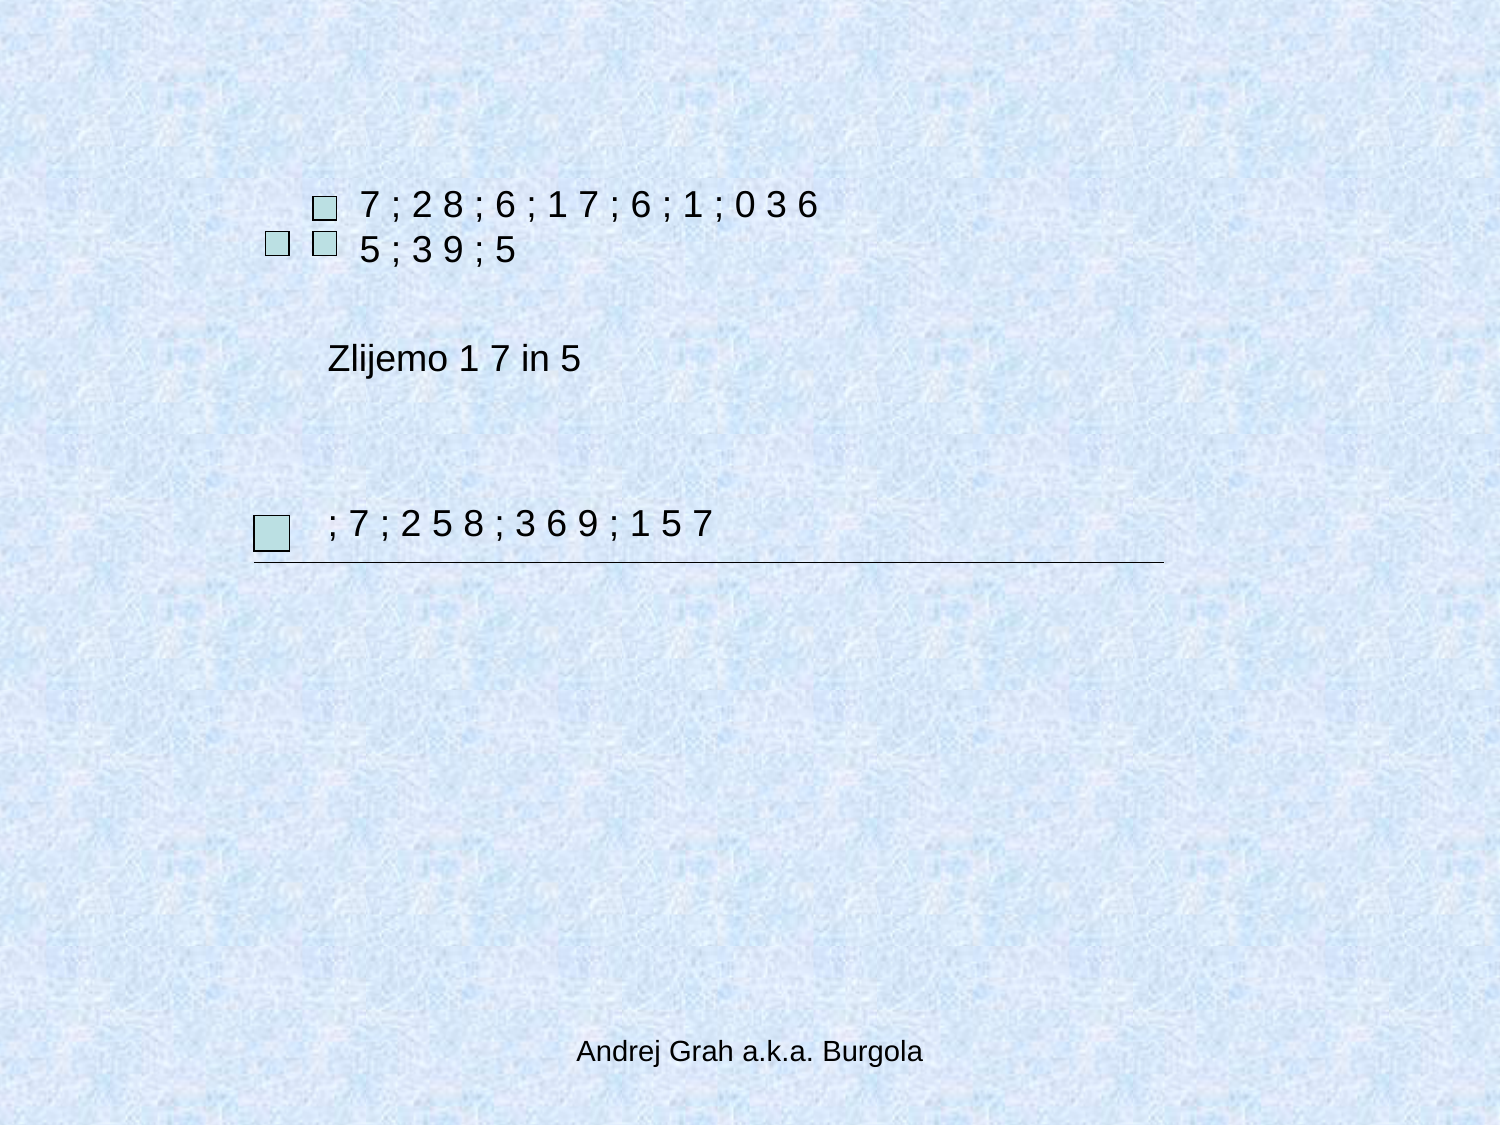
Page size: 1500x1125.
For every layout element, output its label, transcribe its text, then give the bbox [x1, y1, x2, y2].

text_box [253, 515, 290, 551]
text_box Zlijemo 1 7 in 5 [312, 326, 963, 387]
text_box [265, 231, 290, 256]
text_box [312, 231, 337, 256]
text_box 7 ; 2 8 ; 6 ; 1 7 ; 6 ; 1 ; 0 3 6 5 ; 3 9 ; 5 [194, 172, 1282, 347]
text_box Andrej Grah a.k.a. Burgola [512, 1024, 988, 1103]
picture [0, 0, 1500, 1125]
text_box [312, 196, 337, 220]
text_box ; 7 ; 2 5 8 ; 3 6 9 ; 1 5 7 [312, 491, 1081, 553]
